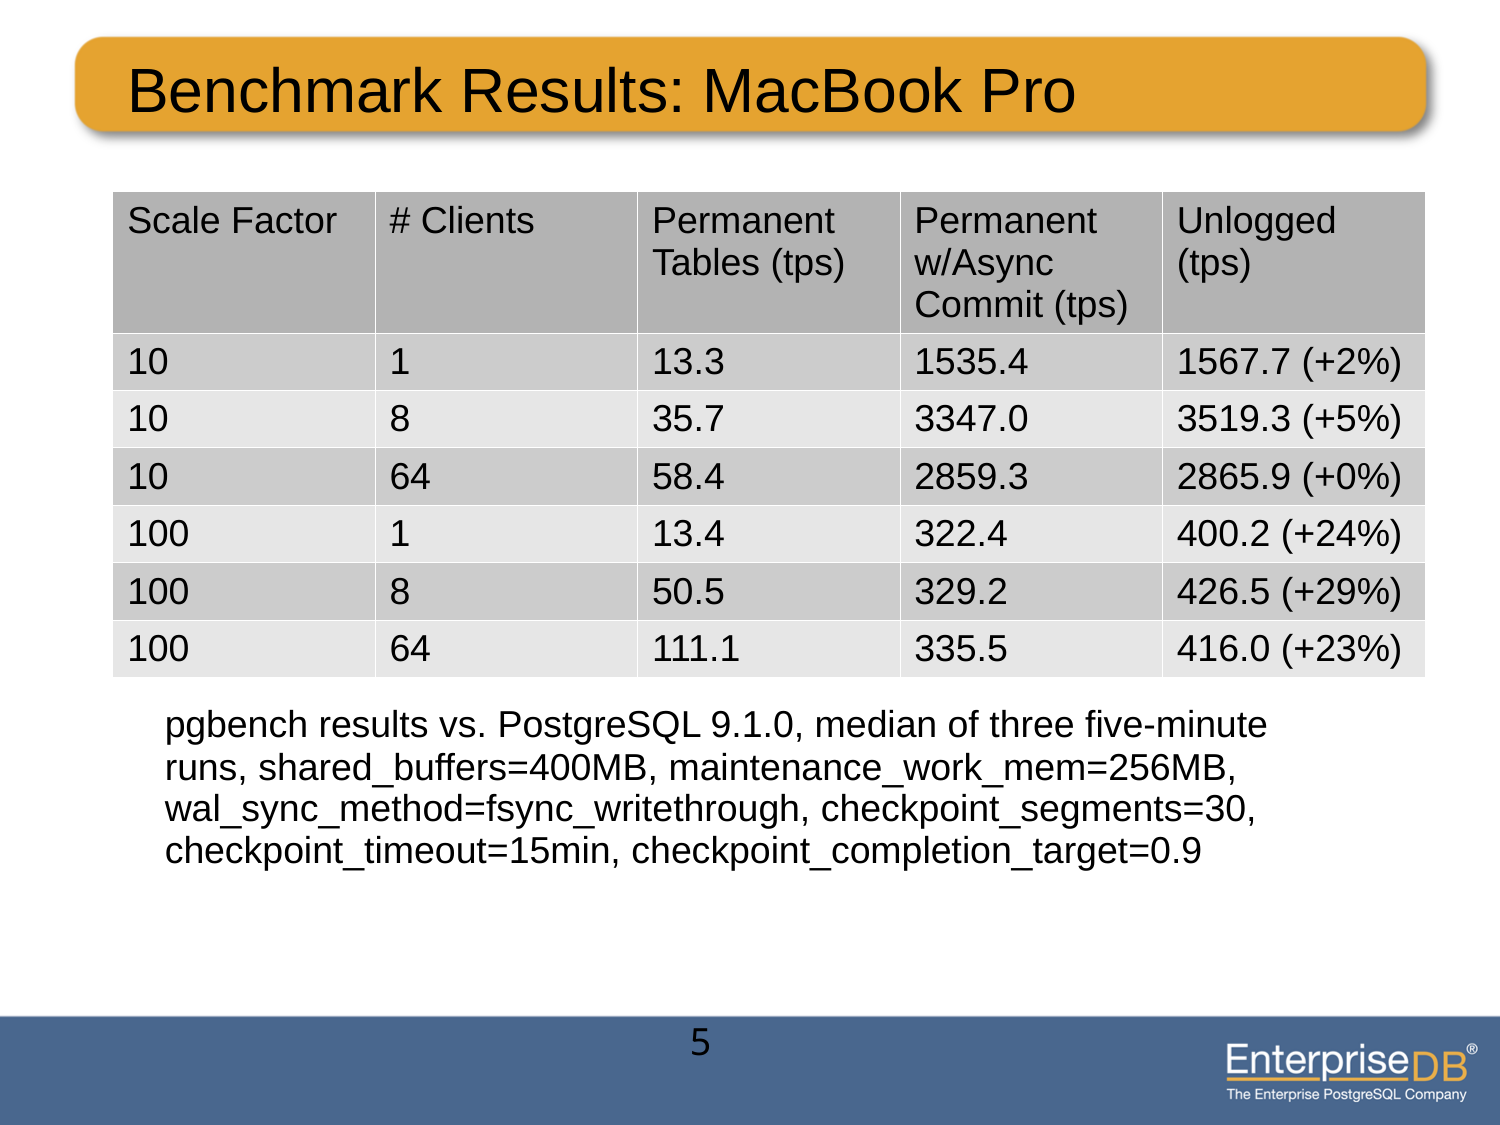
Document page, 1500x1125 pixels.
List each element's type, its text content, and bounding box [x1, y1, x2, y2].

table_cell 64 [376, 448, 637, 505]
table_cell 3347.0 [901, 391, 1162, 447]
table_cell 100 [113, 621, 375, 677]
table_cell 2859.3 [901, 448, 1162, 505]
table_cell 322.4 [901, 506, 1162, 562]
table_cell 416.0 (+23%) [1163, 621, 1425, 677]
table_cell 35.7 [638, 391, 900, 447]
title Benchmark Results: MacBook Pro [112, 37, 1388, 138]
table_cell 10 [113, 448, 375, 505]
table_cell 100 [113, 563, 375, 620]
table_cell 10 [113, 391, 375, 447]
table_cell 64 [376, 621, 637, 677]
text_box pgbench results vs. PostgreSQL 9.1.0, median of three five-minute runs, shared_buffers=400MB, maintenance_work_mem=256MB, wal_sync_method=fsync_writethrough, checkpoint_segments=30, checkpoint_timeout=15min, checkpoint_completion_target=0.9 [150, 696, 1351, 922]
table_cell 1567.7 (+2%) [1163, 334, 1425, 390]
table_cell 50.5 [638, 563, 900, 620]
table_header Unlogged (tps) [1163, 192, 1425, 333]
table_header Permanent w/Async Commit (tps) [901, 192, 1162, 333]
picture [0, 0, 1500, 1125]
table_cell 426.5 (+29%) [1163, 563, 1425, 620]
table_cell 10 [113, 334, 375, 390]
table_cell 111.1 [638, 621, 900, 677]
table_cell 13.3 [638, 334, 900, 390]
table_header Scale Factor [113, 192, 375, 333]
table_cell 1535.4 [901, 334, 1162, 390]
table_header Permanent Tables (tps) [638, 192, 900, 333]
slide_number <number> [675, 1010, 825, 1125]
table_cell 100 [113, 506, 375, 562]
table_cell 58.4 [638, 448, 900, 505]
table_cell 329.2 [901, 563, 1162, 620]
table_cell 13.4 [638, 506, 900, 562]
table_cell 1 [376, 506, 637, 562]
table_cell 1 [376, 334, 637, 390]
table_cell 2865.9 (+0%) [1163, 448, 1425, 505]
table_cell 335.5 [901, 621, 1162, 677]
table_cell 400.2 (+24%) [1163, 506, 1425, 562]
table_header # Clients [376, 192, 637, 333]
table_cell 8 [376, 563, 637, 620]
table_cell 8 [376, 391, 637, 447]
table_cell 3519.3 (+5%) [1163, 391, 1425, 447]
